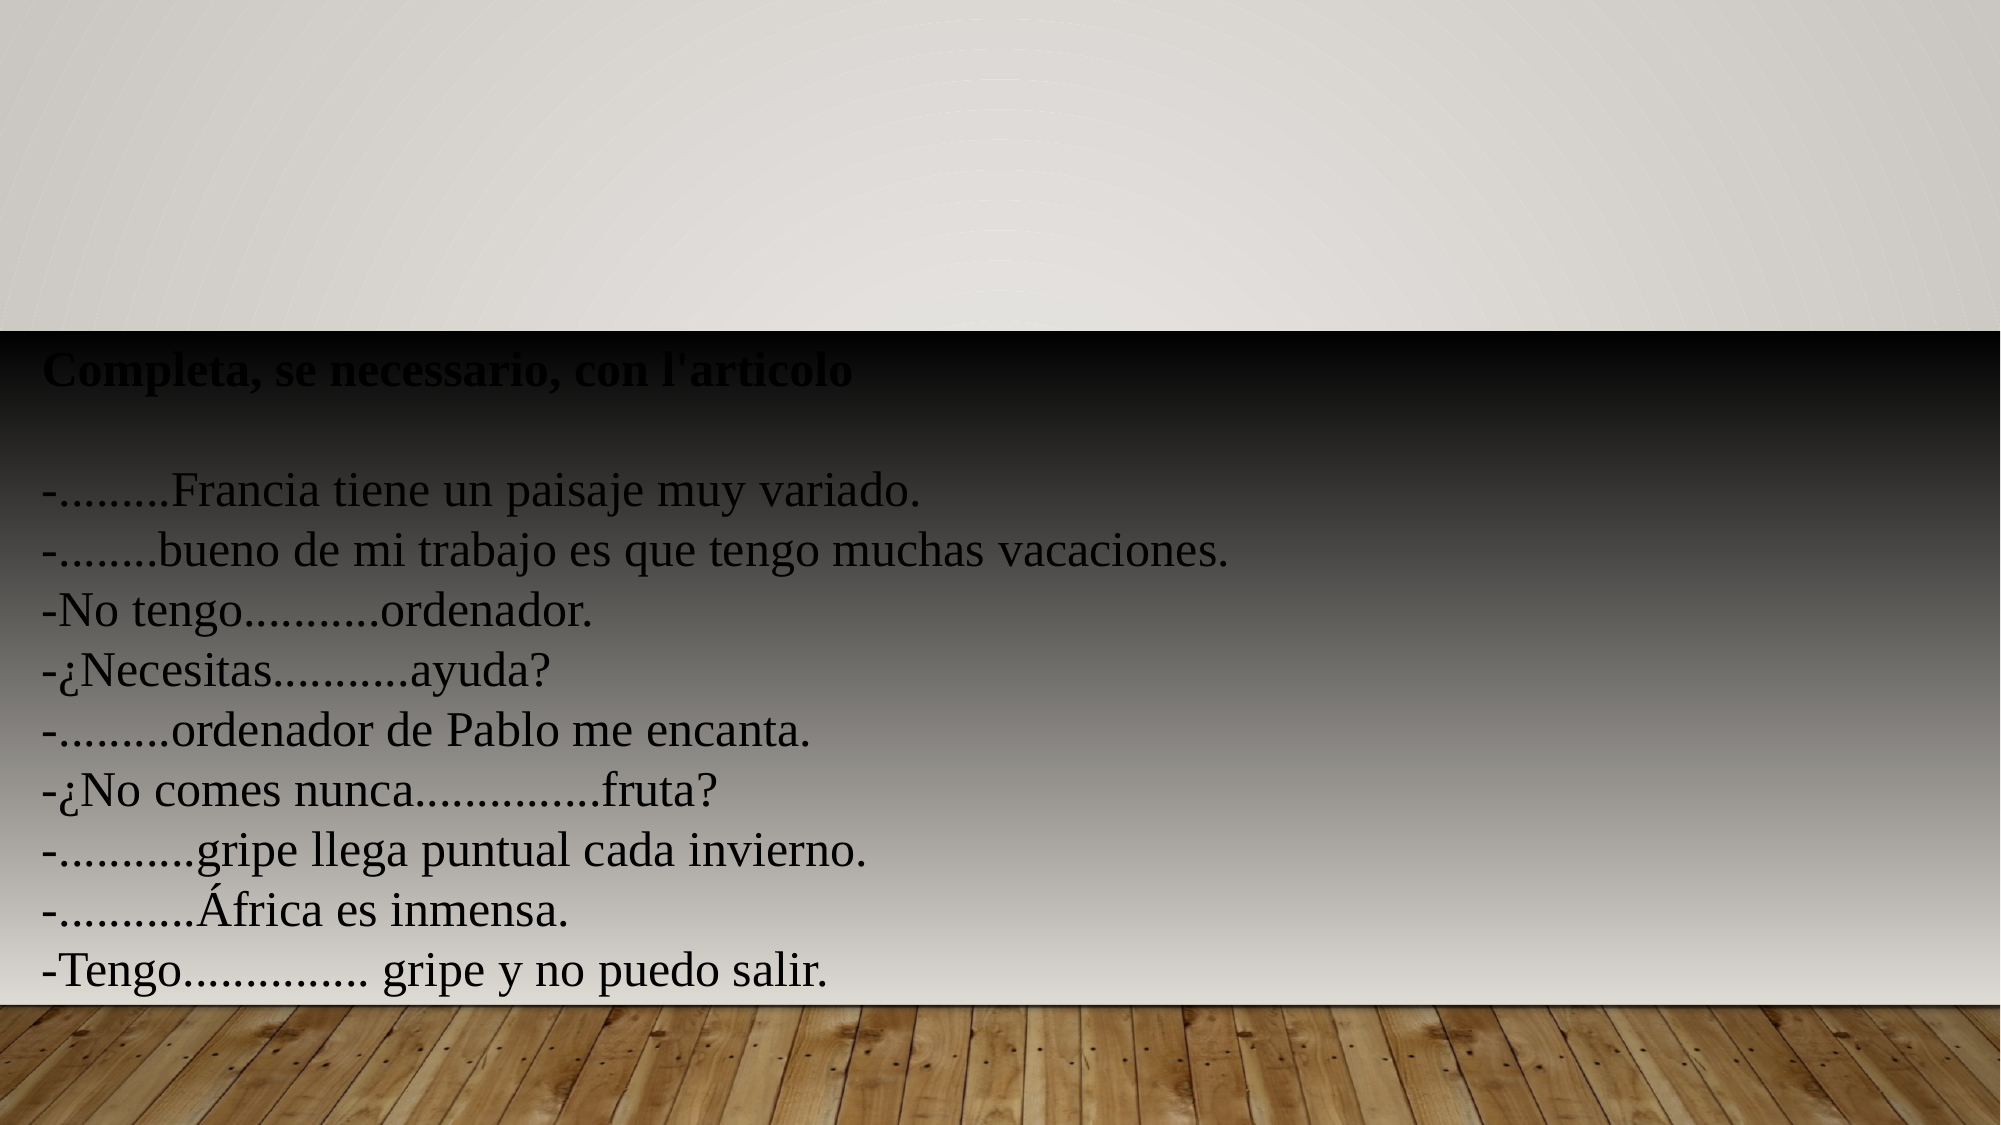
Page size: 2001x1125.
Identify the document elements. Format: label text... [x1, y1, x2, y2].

text_box Completa, se necessario, con l'articolo -.........Francia tiene un paisaje muy variado. -........bueno de mi trabajo es que tengo muchas vacaciones. -No tengo...........ordenador. -¿Necesitas...........ayuda? -.........ordenador de Pablo me encanta. -¿No comes nunca...............fruta? -...........gripe llega puntual cada invierno. -...........África es inmensa. -Tengo............... gripe y no puedo salir. [26, 328, 1951, 1125]
